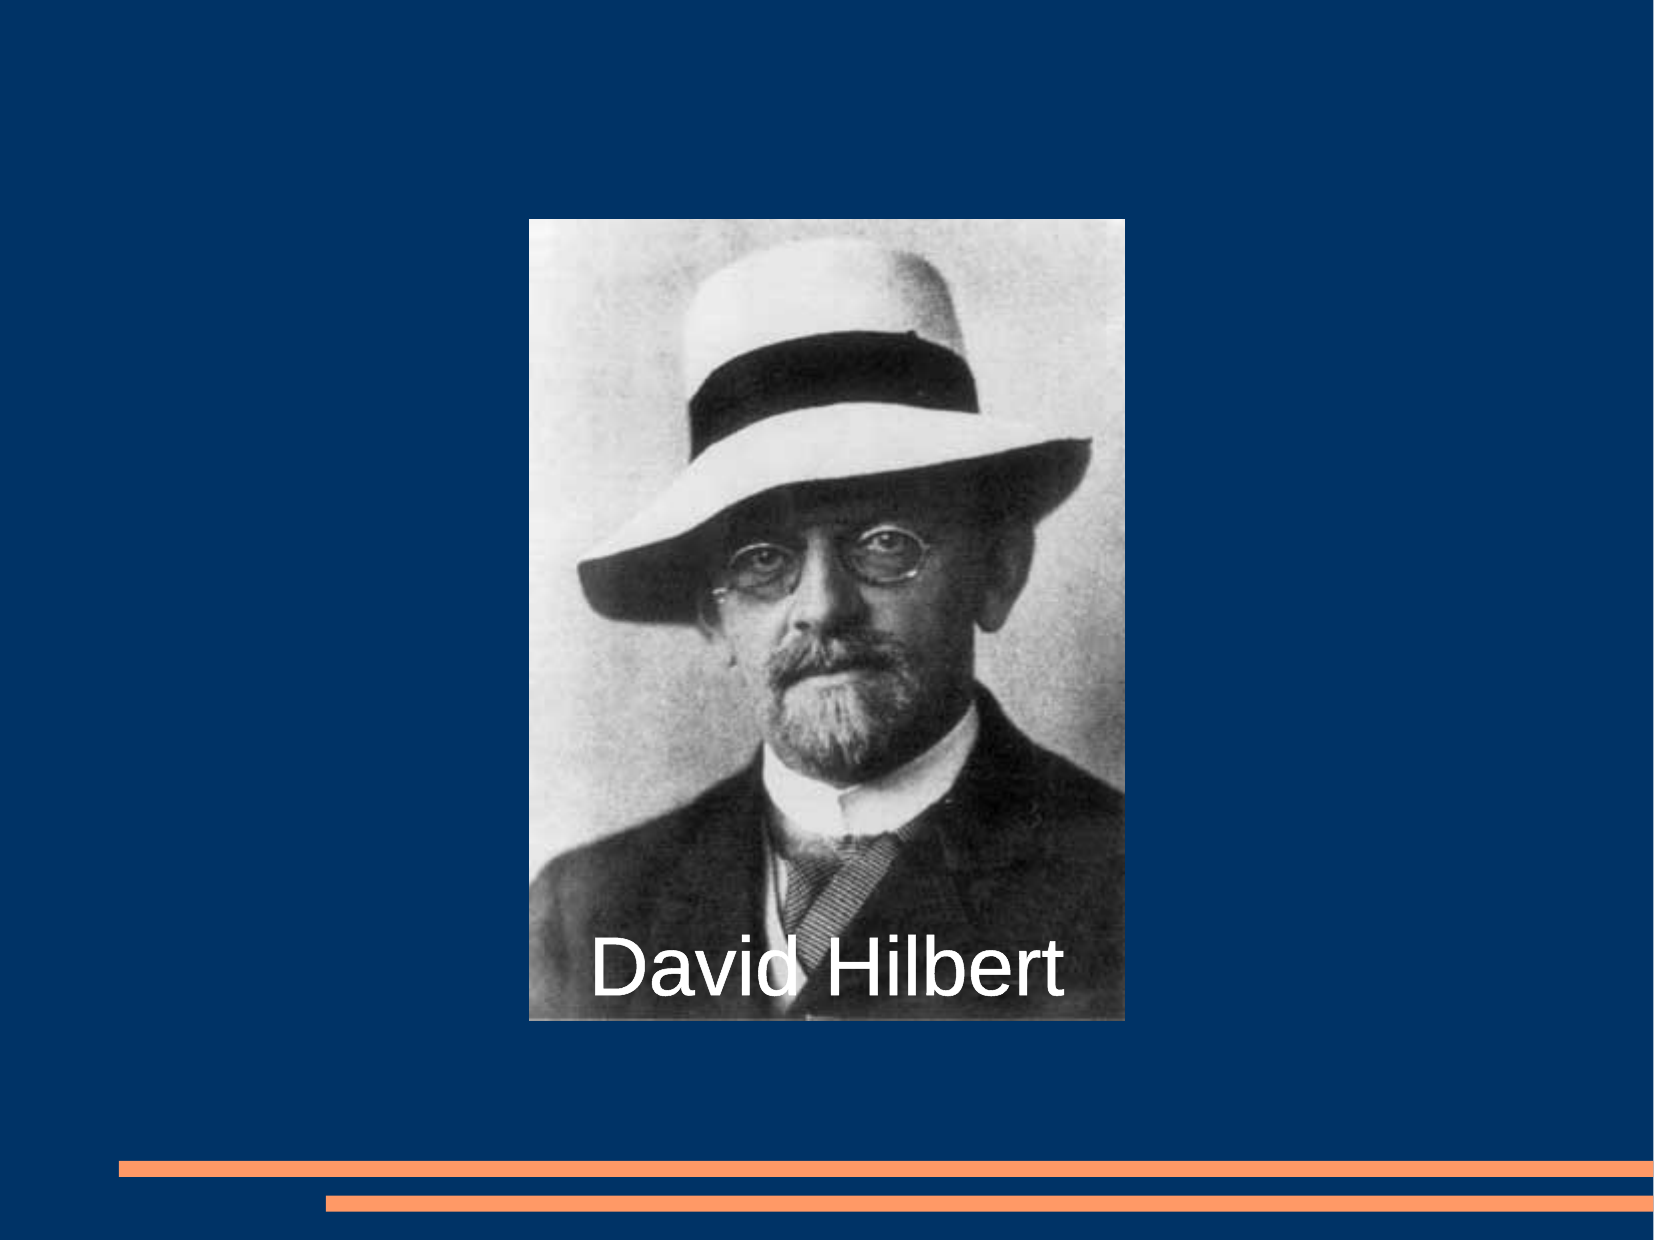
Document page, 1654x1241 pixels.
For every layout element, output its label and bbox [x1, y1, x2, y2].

picture [529, 219, 1125, 1021]
